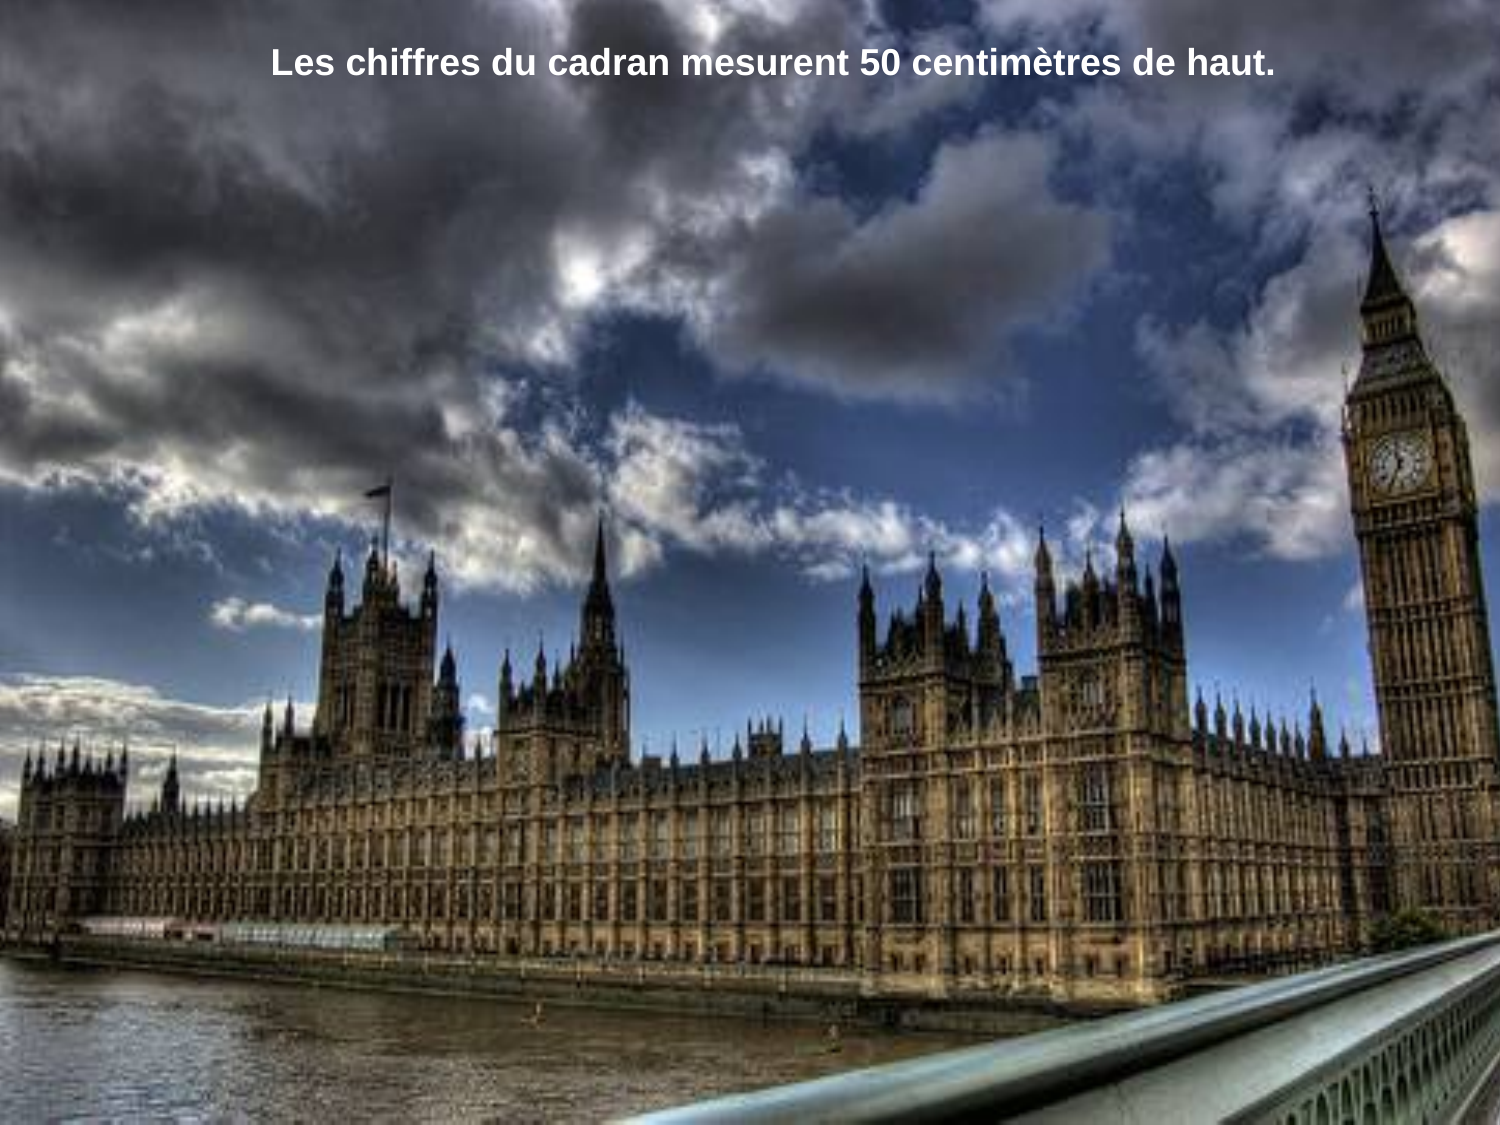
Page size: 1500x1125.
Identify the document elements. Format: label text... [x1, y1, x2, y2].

text_box Les chiffres du cadran mesurent 50 centimètres de haut. [242, 29, 1306, 91]
picture [0, 0, 1500, 1125]
